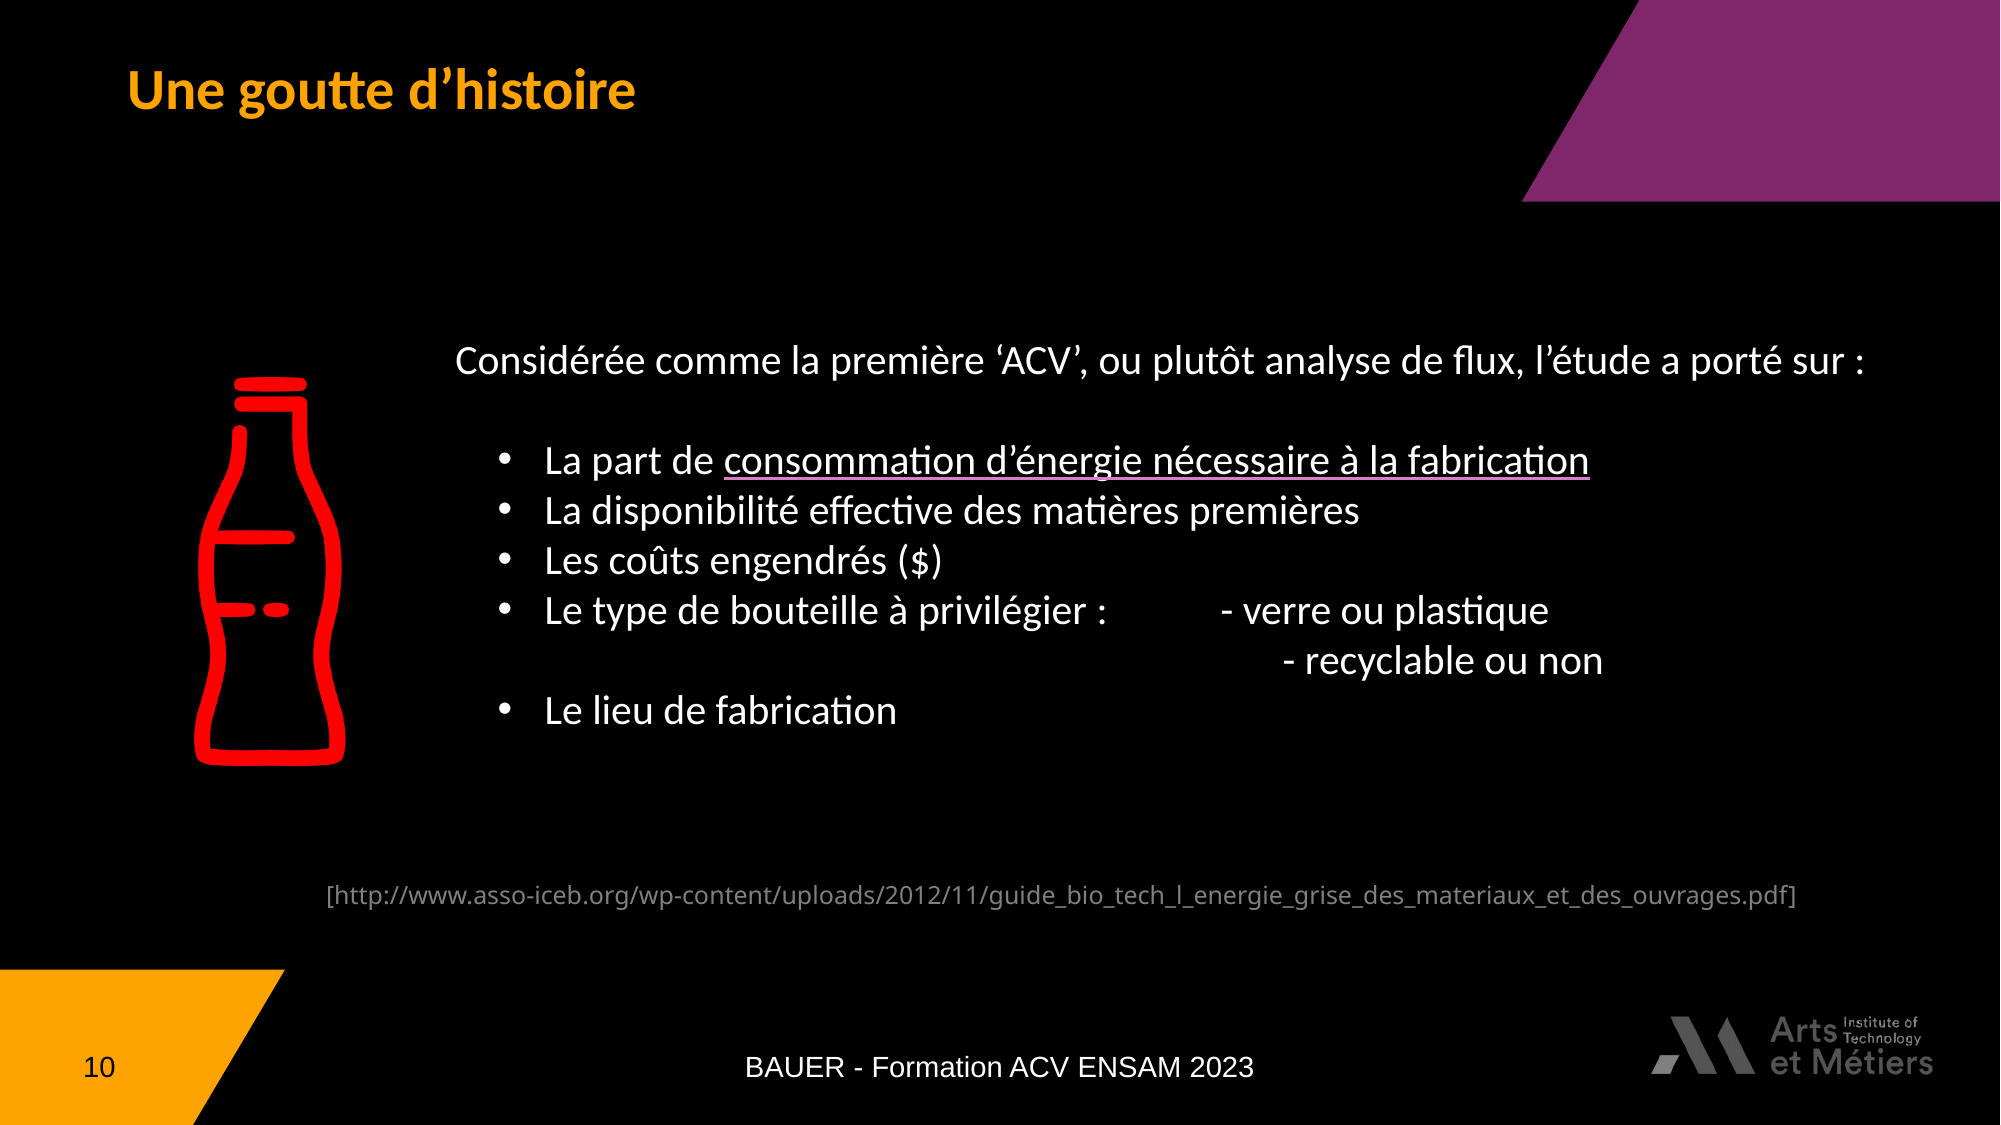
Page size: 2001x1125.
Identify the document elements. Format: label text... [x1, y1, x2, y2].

title Une goutte d’histoire [112, 51, 1252, 166]
text_box [http://www.asso-iceb.org/wp-content/uploads/2012/11/guide_bio_tech_l_energie_grise_des_materiaux_et_des_ouvrages.pdf] [311, 872, 1971, 917]
picture [1631, 997, 1952, 1093]
text_box Considérée comme la première ‘ACV’, ou plutôt analyse de flux, l’étude a porté sur : La part de consommation d’énergie nécessaire à la fabrication La disponibilité effective des matières premières Les coûts engendrés ($) Le type de bouteille à privilégier : - verre ou plastique - recyclable ou non Le lieu de fabrication [440, 325, 1920, 741]
picture [172, 377, 367, 766]
